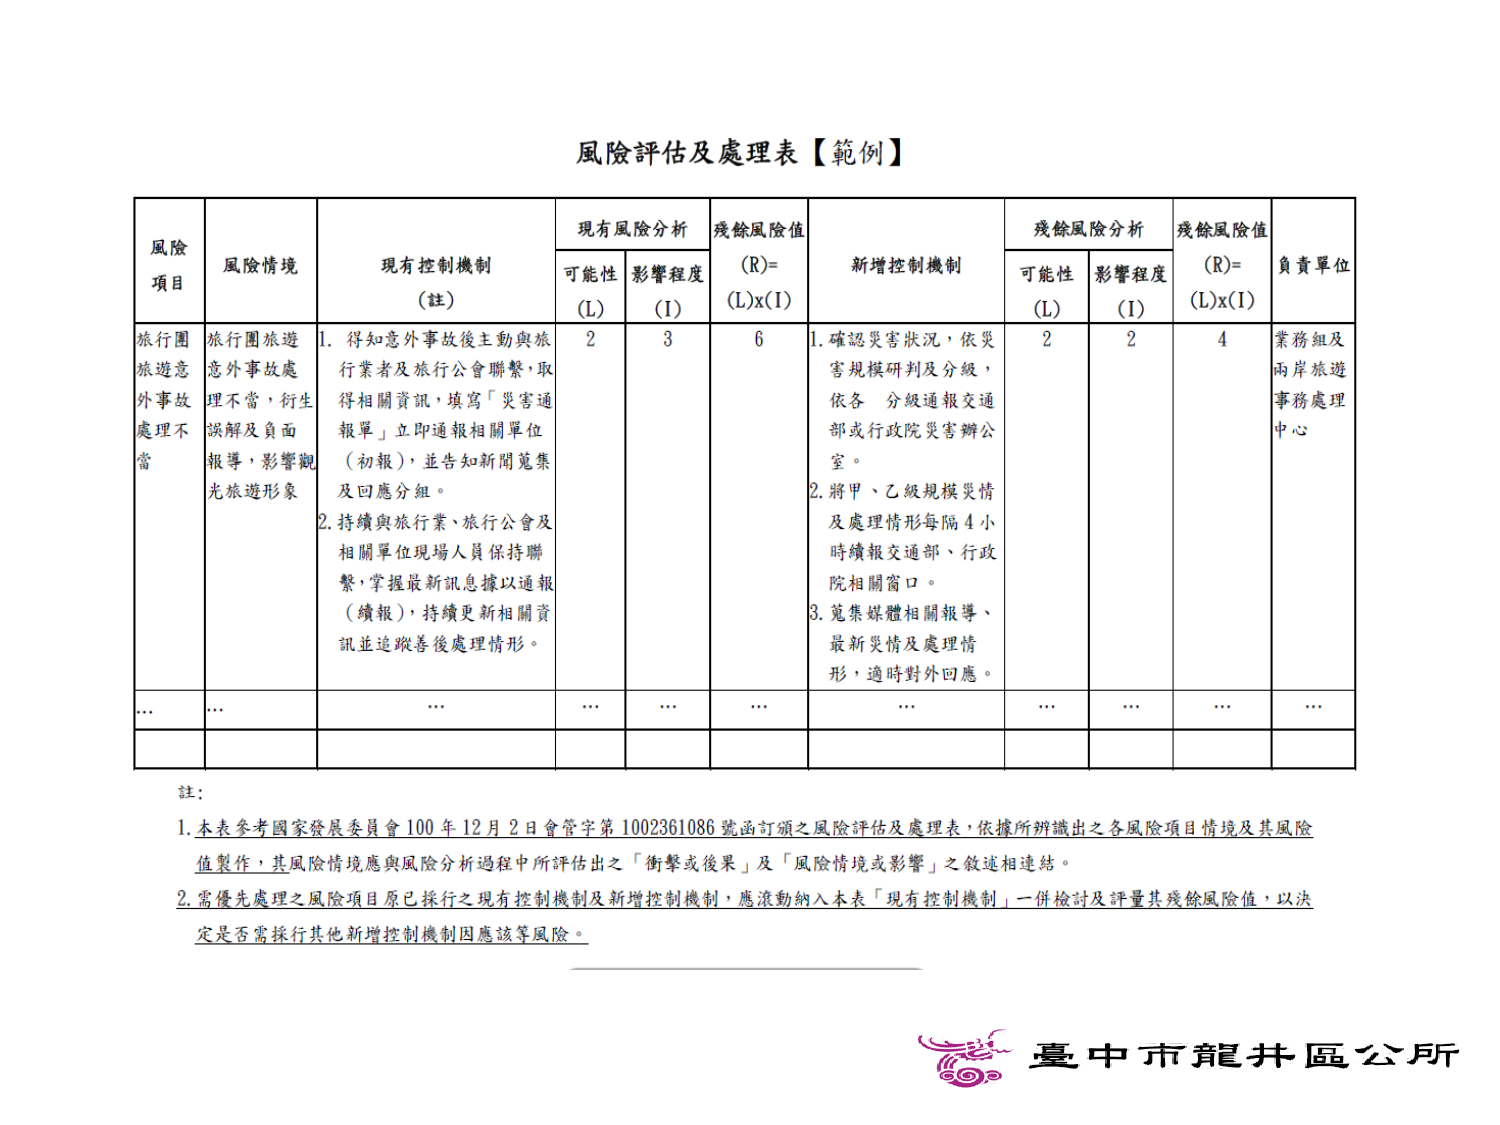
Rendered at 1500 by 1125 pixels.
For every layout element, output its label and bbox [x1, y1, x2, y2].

picture [112, 54, 1391, 970]
